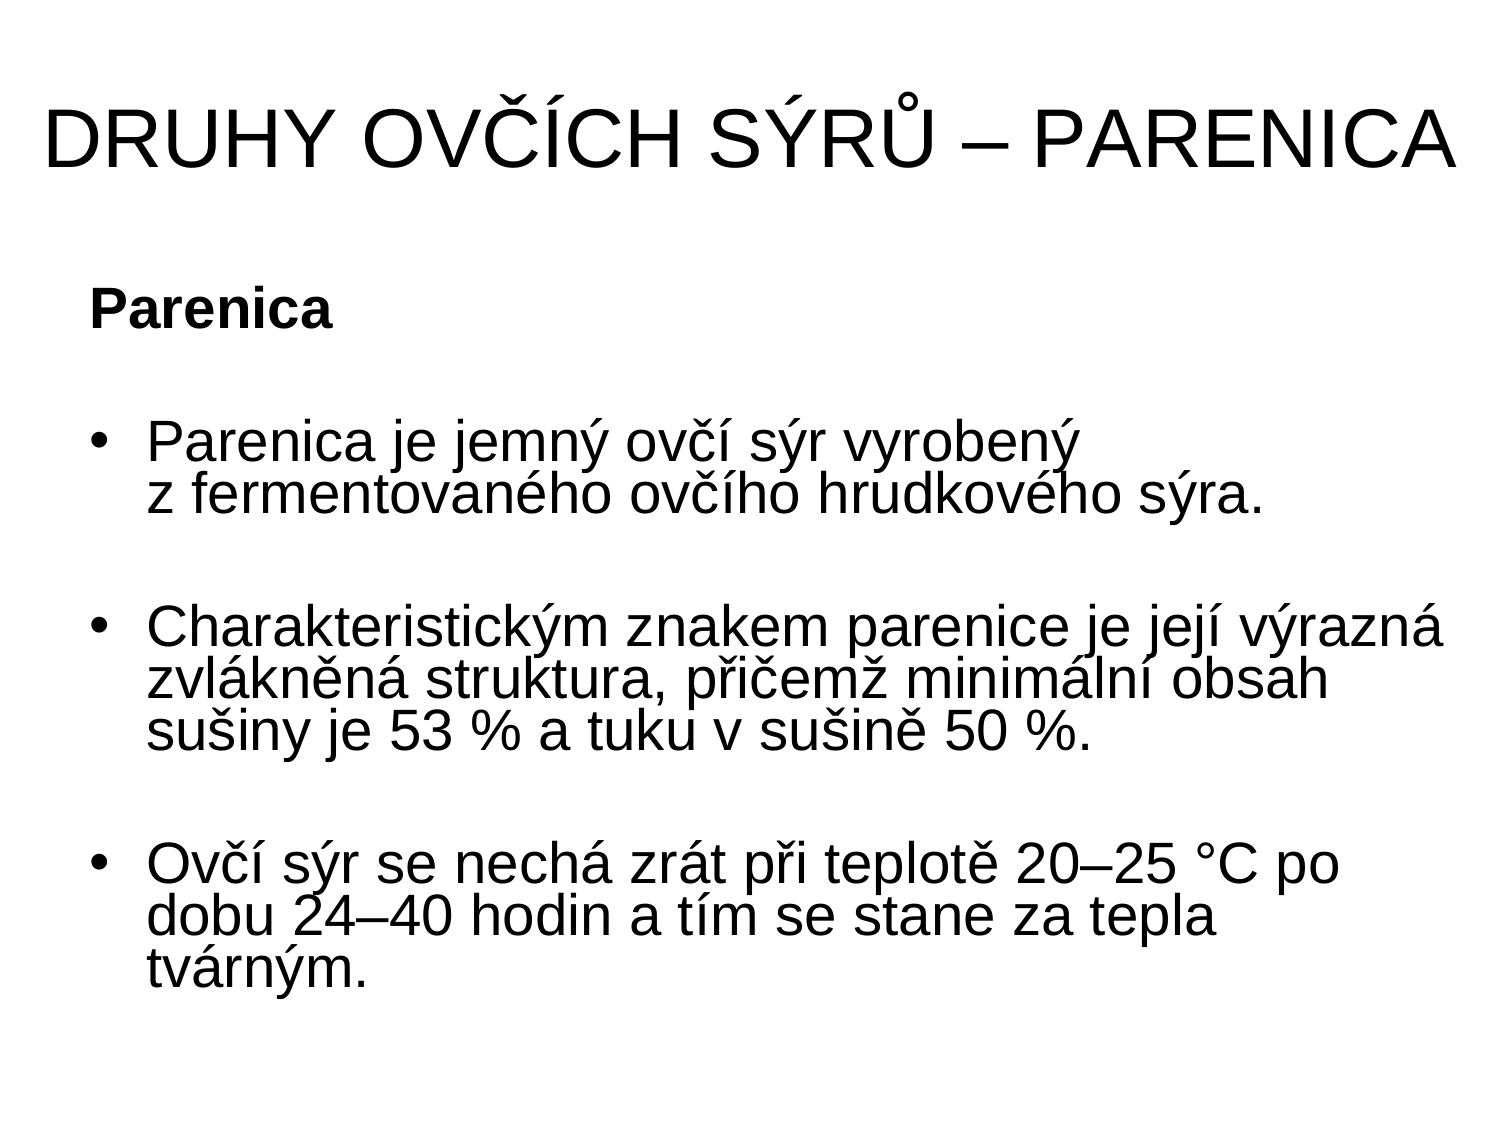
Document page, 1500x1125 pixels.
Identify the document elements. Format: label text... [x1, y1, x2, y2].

title DRUHY OVČÍCH SÝRŮ – PARENICA [0, 45, 1500, 233]
list Parenica Parenica je jemný ovčí sýr vyrobený z fermentovaného ovčího hrudkového sýra. Charakteristickým znakem parenice je její výrazná zvlákněná struktura, přičemž minimální obsah sušiny je 53 % a tuku v sušině 50 %. Ovčí sýr se nechá zrát při teplotě 20–25 °C po dobu 24–40 hodin a tím se stane za tepla tvárným. [75, 278, 1471, 1054]
